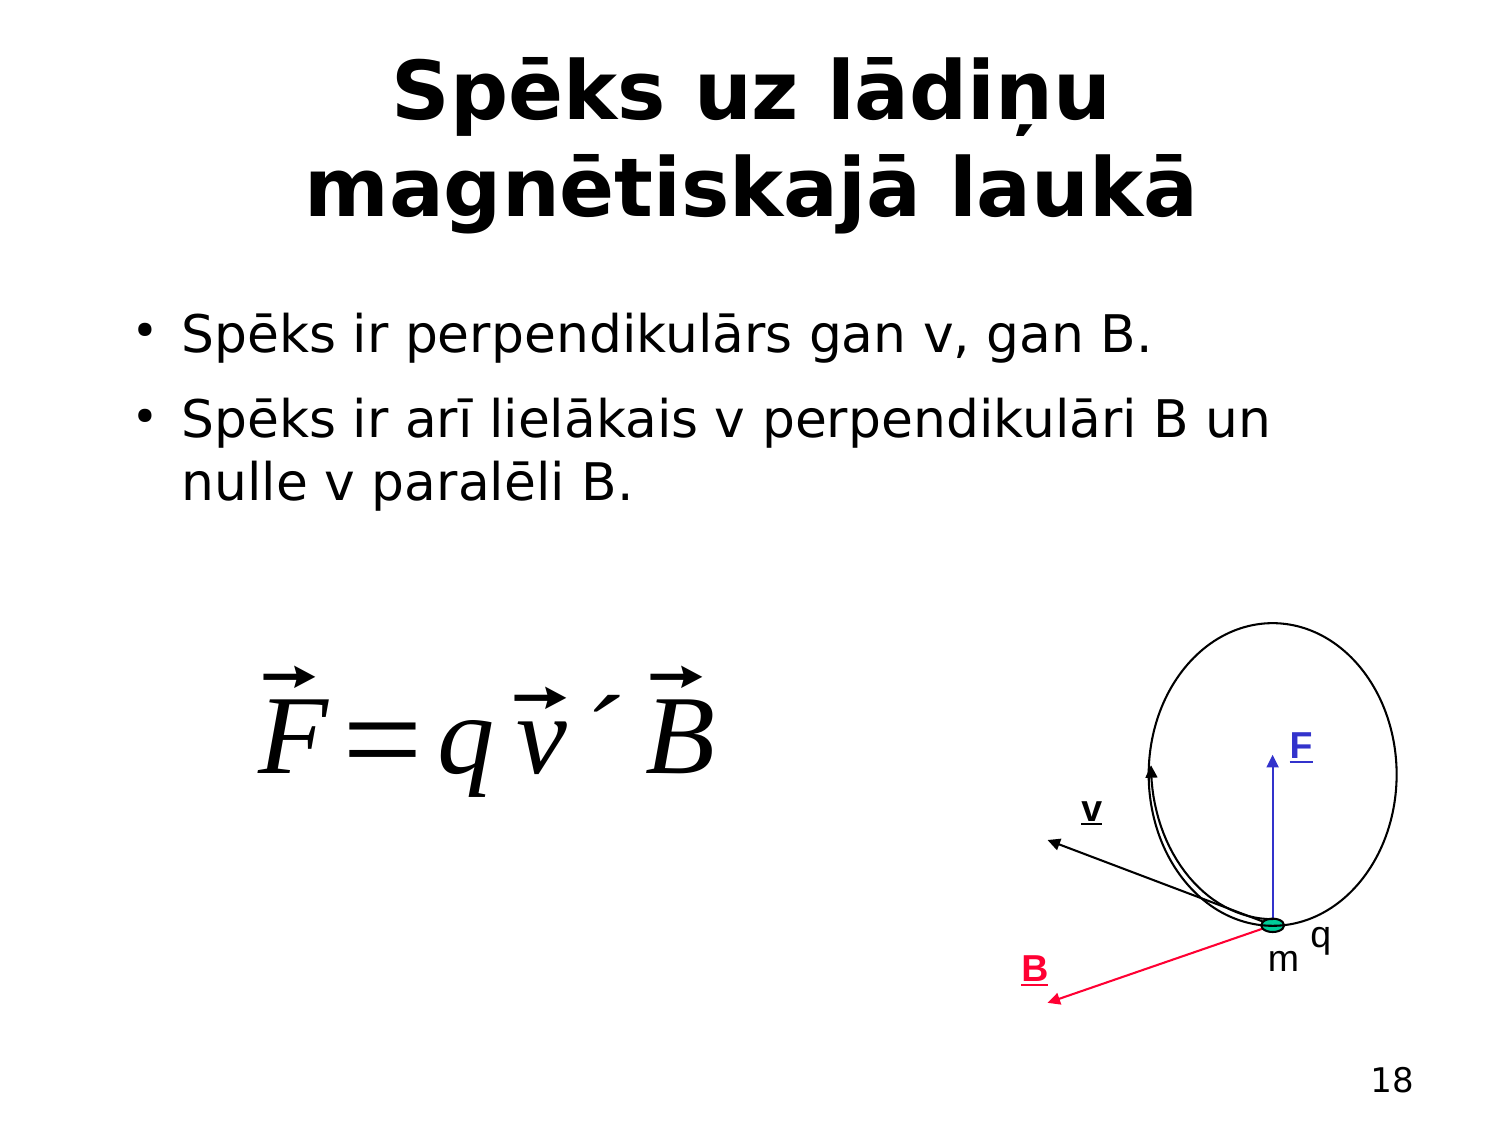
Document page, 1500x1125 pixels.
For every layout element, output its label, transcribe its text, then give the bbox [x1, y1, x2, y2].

text_box q [1315, 929, 1325, 945]
text_box m [1253, 926, 1315, 987]
chart [251, 660, 732, 800]
title Spēks uz lādiņu magnētiskajā laukā [114, 41, 1390, 230]
list Spēks ir perpendikulārs gan v, gan B. Spēks ir arī lielākais v perpendikulāri B un nulle v paralēli B. [105, 292, 1381, 520]
text_box F [1274, 714, 1328, 774]
text_box q [1295, 902, 1336, 922]
text_box v [1066, 776, 1118, 836]
text_box q [1295, 902, 1347, 962]
text_box B [1006, 936, 1064, 997]
